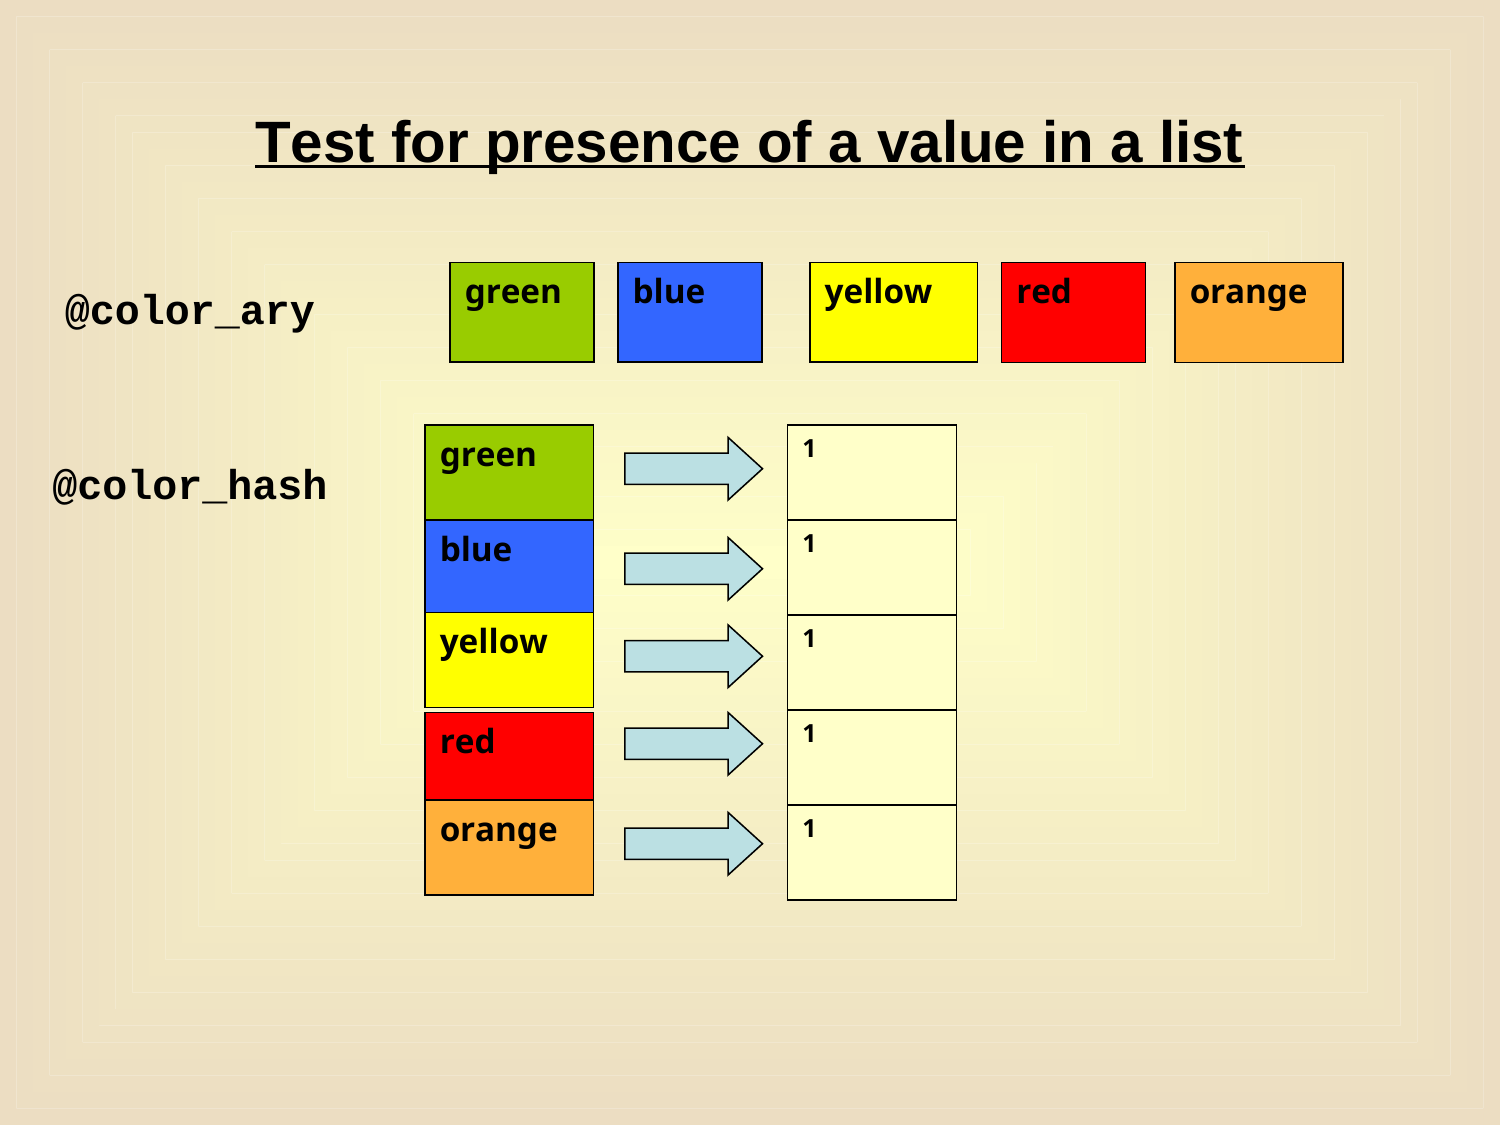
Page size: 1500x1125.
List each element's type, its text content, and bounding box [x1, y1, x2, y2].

text_box [624, 812, 763, 876]
text_box 1 [787, 805, 957, 901]
text_box [624, 537, 763, 601]
text_box green [424, 424, 594, 520]
text_box [624, 624, 763, 688]
text_box 1 [787, 614, 957, 710]
title Test for presence of a value in a list [75, 45, 1426, 233]
text_box orange [1175, 262, 1344, 363]
text_box yellow [424, 612, 594, 708]
text_box [624, 437, 763, 501]
text_box red [1001, 262, 1146, 363]
text_box yellow [809, 262, 978, 363]
text_box @color_ary [49, 275, 363, 341]
text_box blue [424, 520, 594, 612]
text_box 1 [787, 710, 957, 805]
text_box @color_hash [37, 450, 351, 516]
text_box green [449, 262, 595, 363]
text_box [624, 712, 763, 776]
text_box 1 [787, 424, 957, 520]
text_box red [424, 712, 594, 799]
text_box orange [424, 799, 594, 895]
text_box 1 [787, 520, 957, 614]
text_box blue [617, 262, 762, 363]
